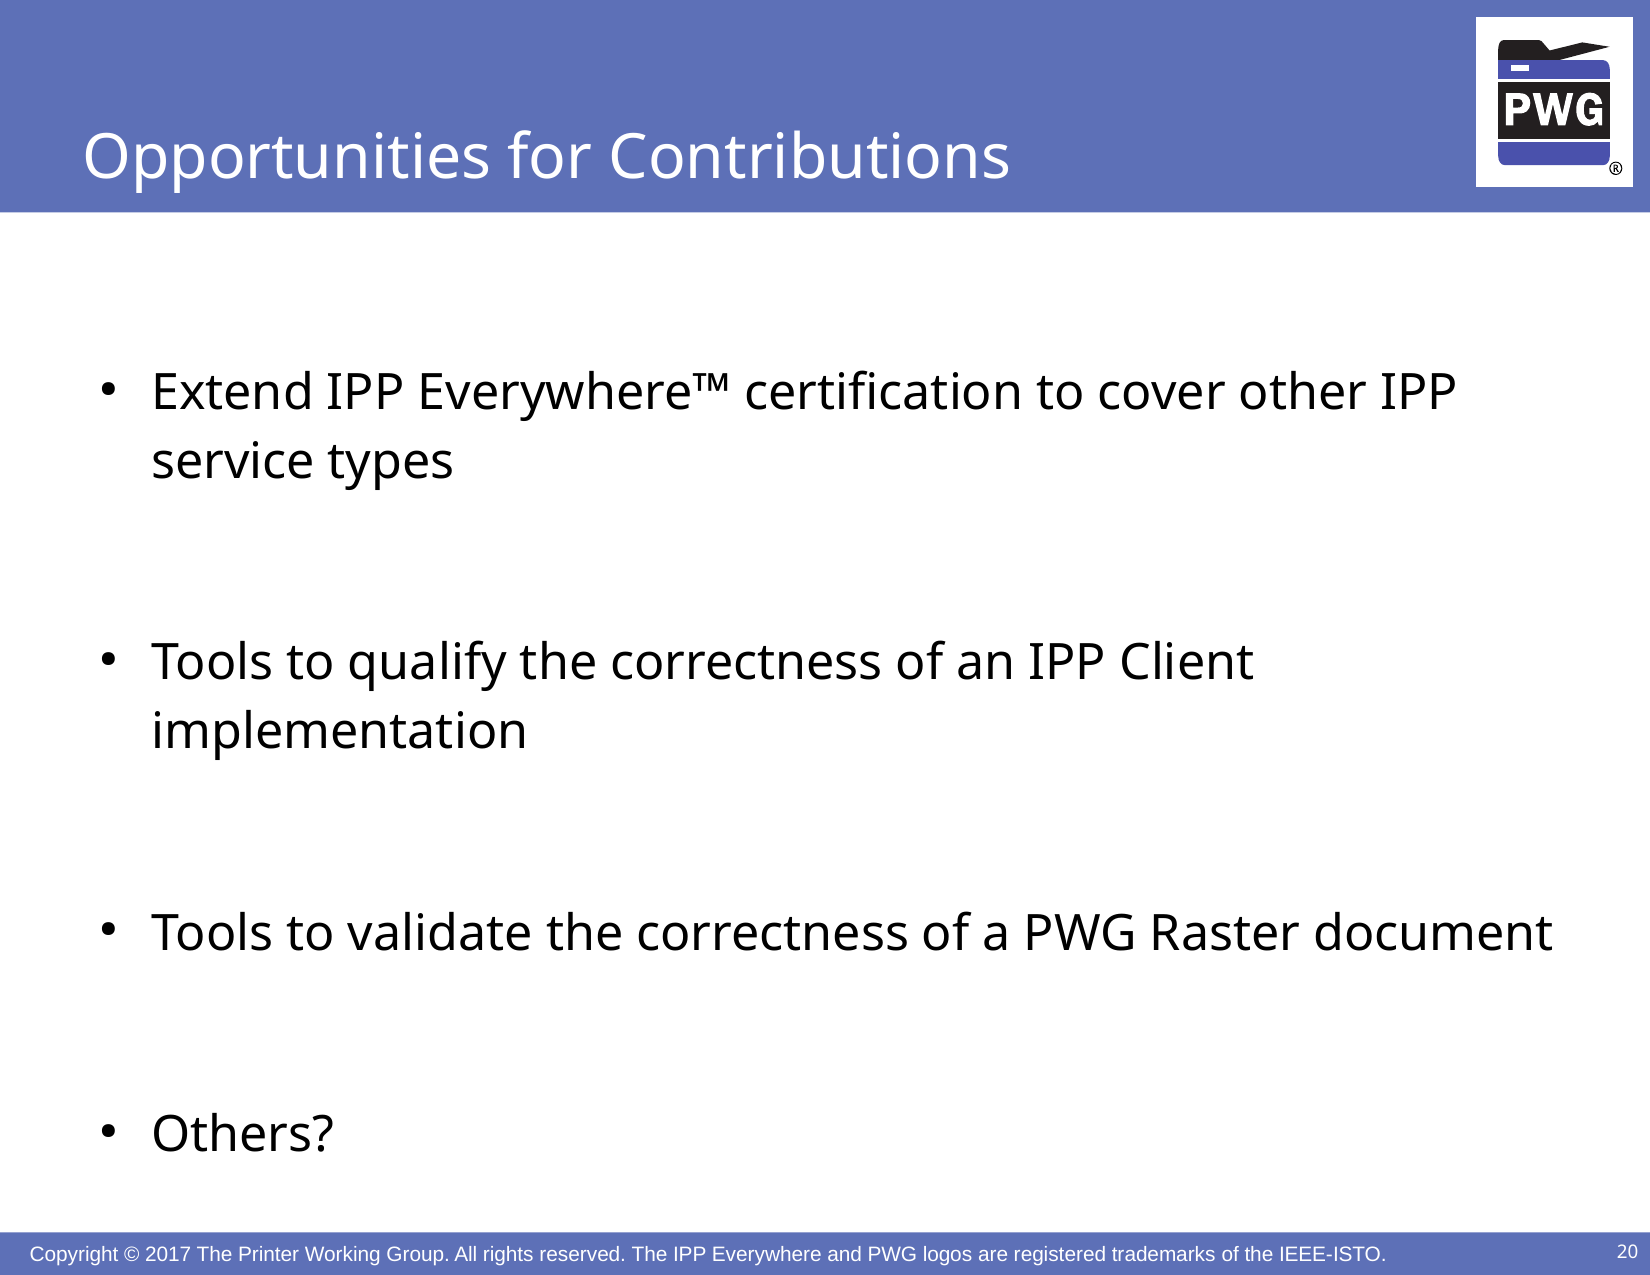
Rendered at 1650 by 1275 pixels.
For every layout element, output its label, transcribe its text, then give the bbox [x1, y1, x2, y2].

list Extend IPP Everywhere™ certification to cover other IPP service types Tools to qualify the correctness of an IPP Client implementation Tools to validate the correctness of a PWG Raster document Others? [82, 254, 1568, 1233]
title Opportunities for Contributions [82, 8, 1449, 198]
